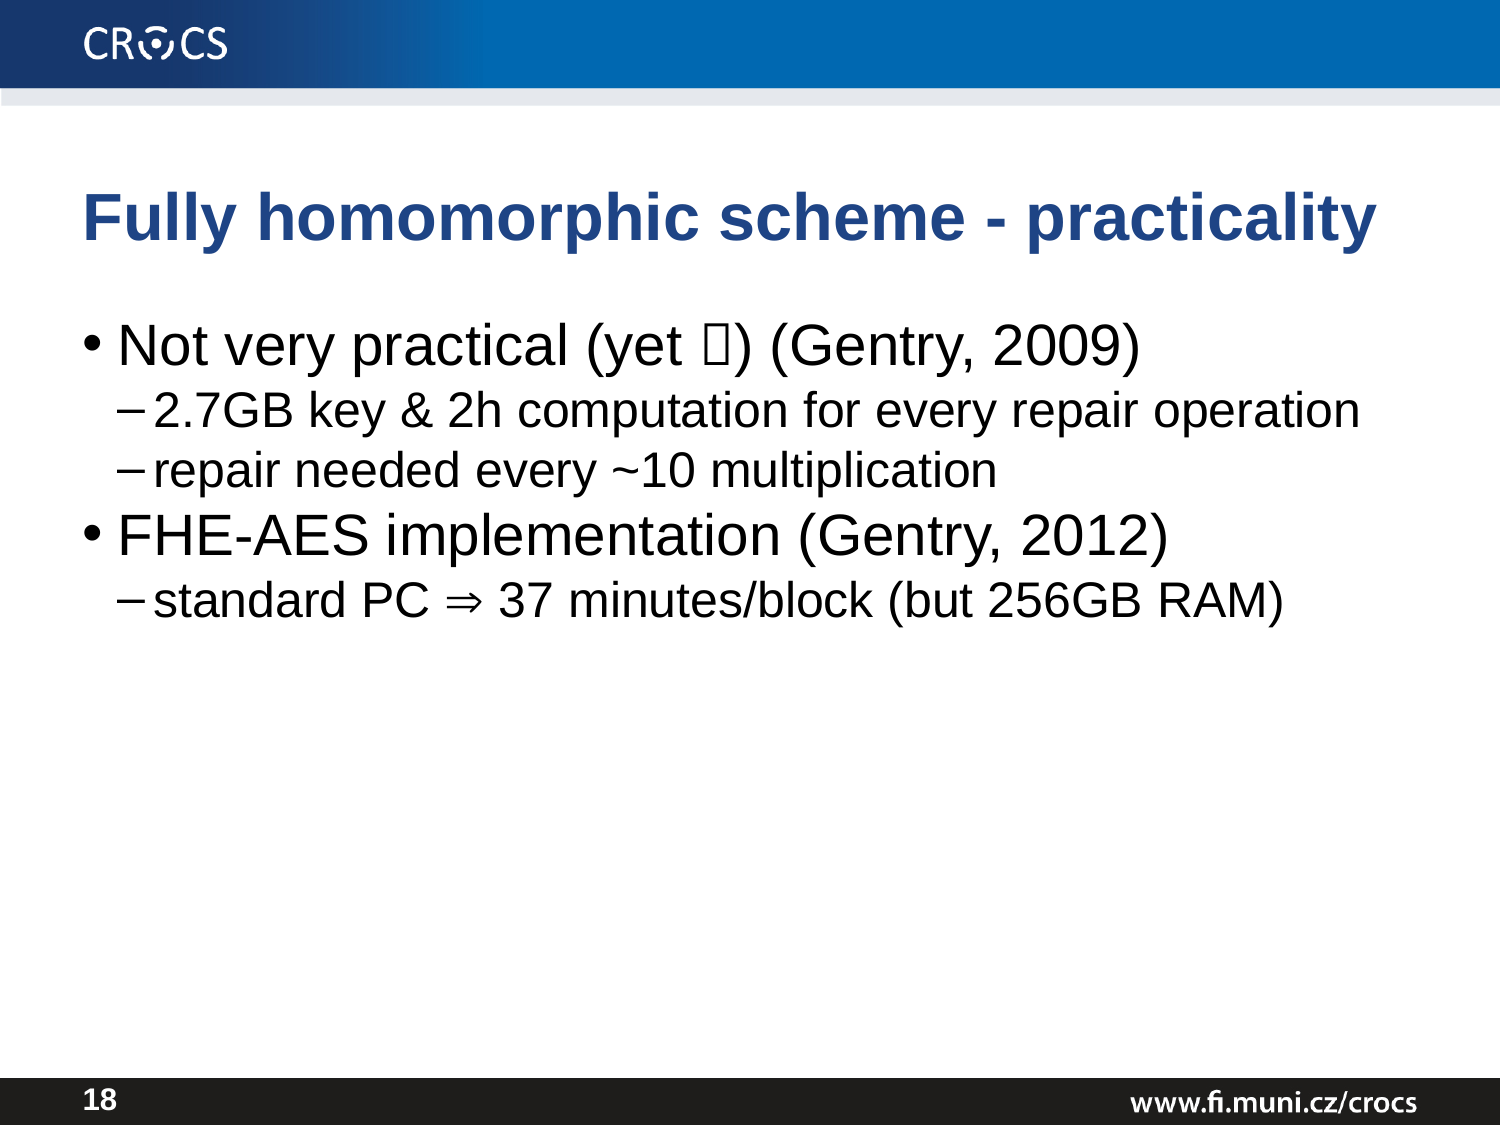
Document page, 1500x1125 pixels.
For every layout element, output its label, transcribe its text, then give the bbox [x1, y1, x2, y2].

picture [0, 0, 1500, 1125]
text_box Fully homomorphic scheme - practicality [82, 148, 1433, 279]
text_box <number> [82, 1078, 148, 1125]
text_box Not very practical (yet ) (Gentry, 2009) 2.7GB key & 2h computation for every repair operation repair needed every ~10 multiplication FHE-AES implementation (Gentry, 2012) standard PC  37 minutes/block (but 256GB RAM) [82, 307, 1433, 988]
